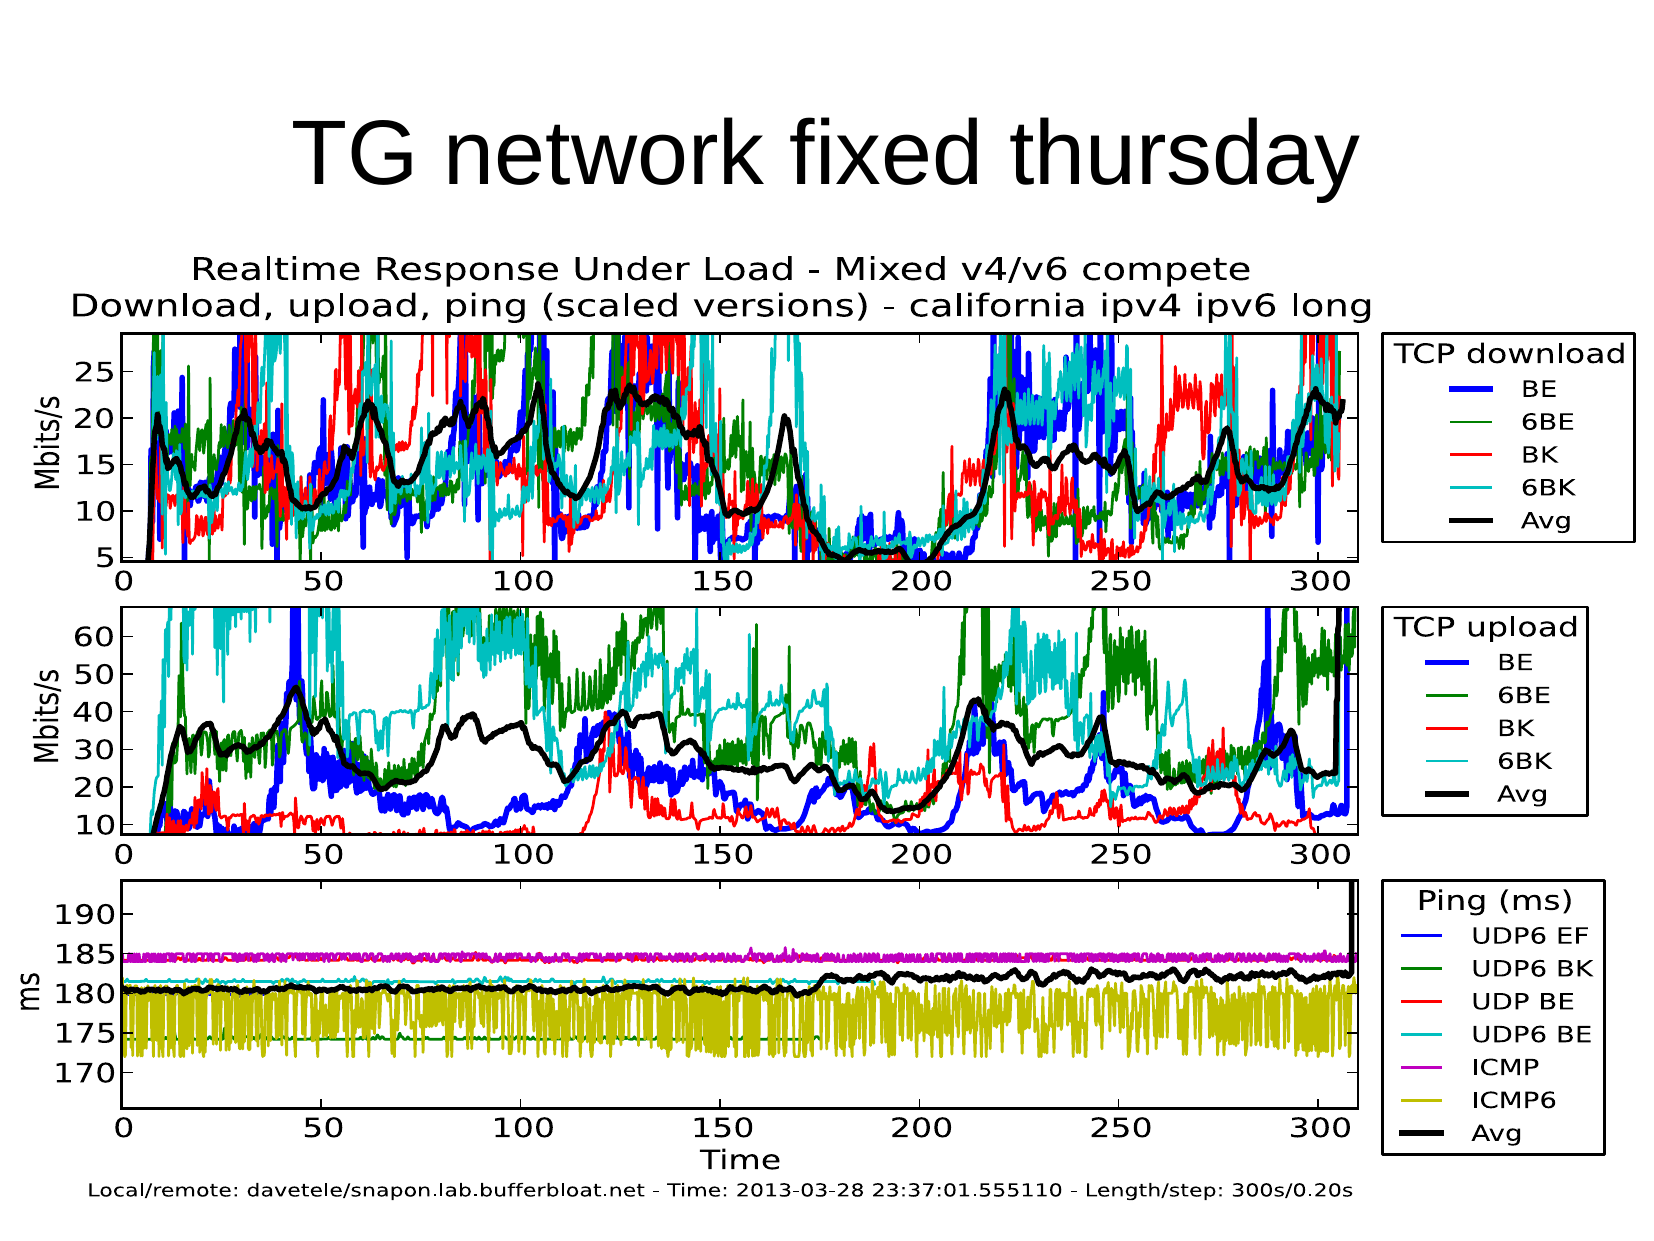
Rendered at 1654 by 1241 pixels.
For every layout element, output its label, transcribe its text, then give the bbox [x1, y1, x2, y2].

picture [0, 240, 1654, 1216]
title TG network fixed thursday [82, 49, 1571, 240]
